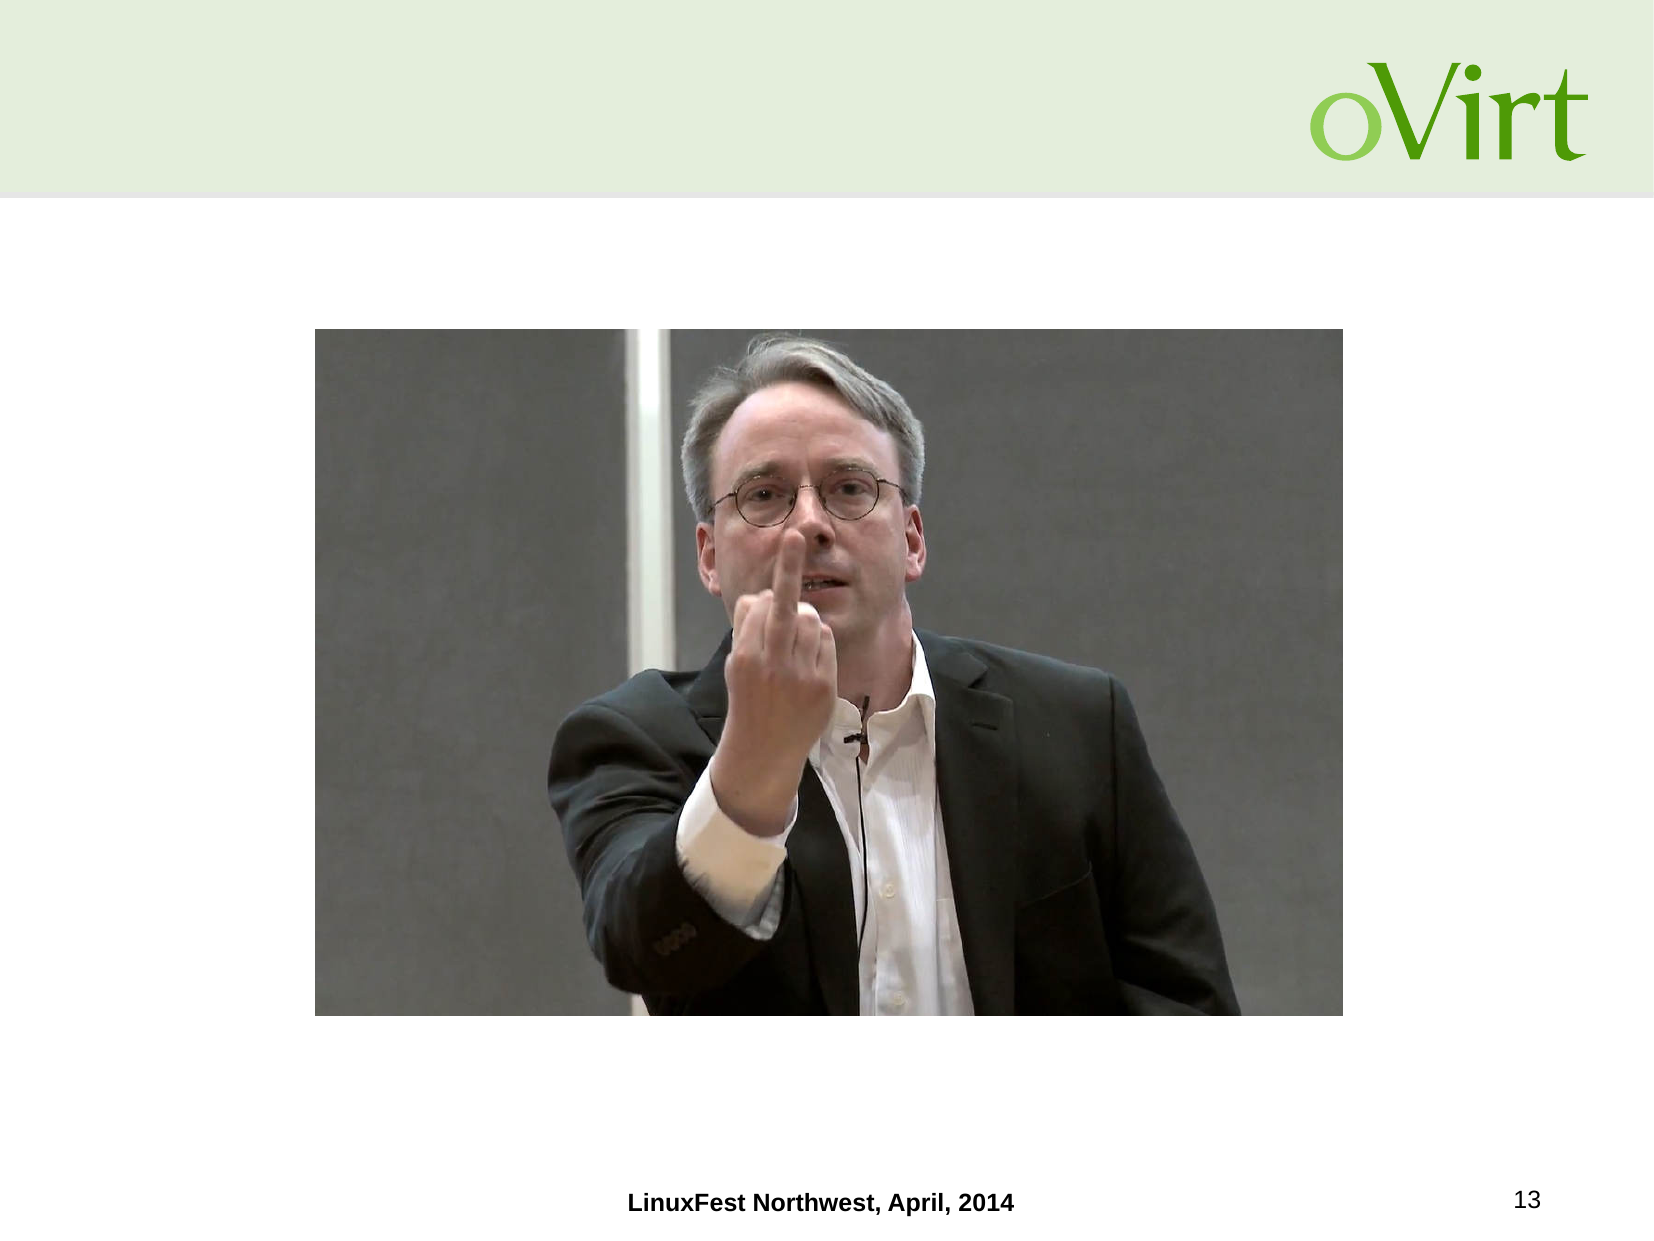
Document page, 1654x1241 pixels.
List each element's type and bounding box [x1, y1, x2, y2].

picture [315, 329, 1343, 1016]
